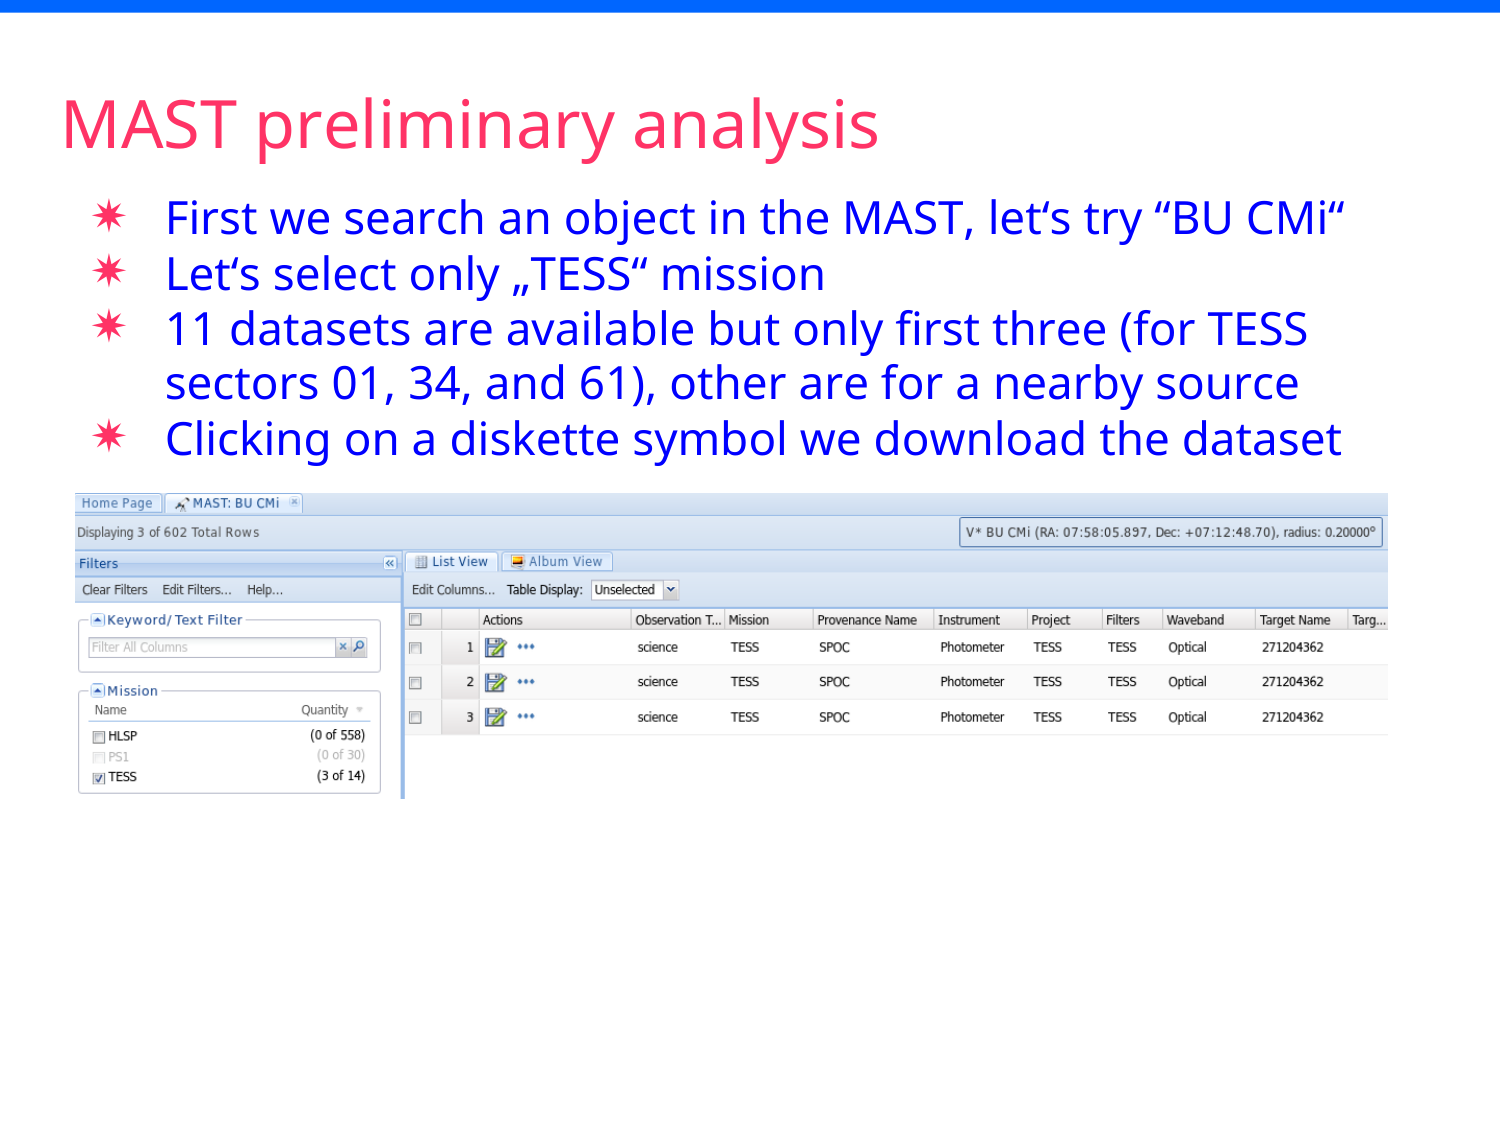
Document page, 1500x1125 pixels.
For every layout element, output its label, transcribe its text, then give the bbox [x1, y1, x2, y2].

text_box First we search an object in the MAST, let‘s try “BU CMi“ Let‘s select only „TESS“ mission 11 datasets are available but only first three (for TESS sectors 01, 34, and 61), other are for a nearby source Clicking on a diskette symbol we download the dataset [75, 121, 1426, 676]
picture [75, 493, 1388, 799]
text_box MAST preliminary analysis [45, 75, 1051, 250]
